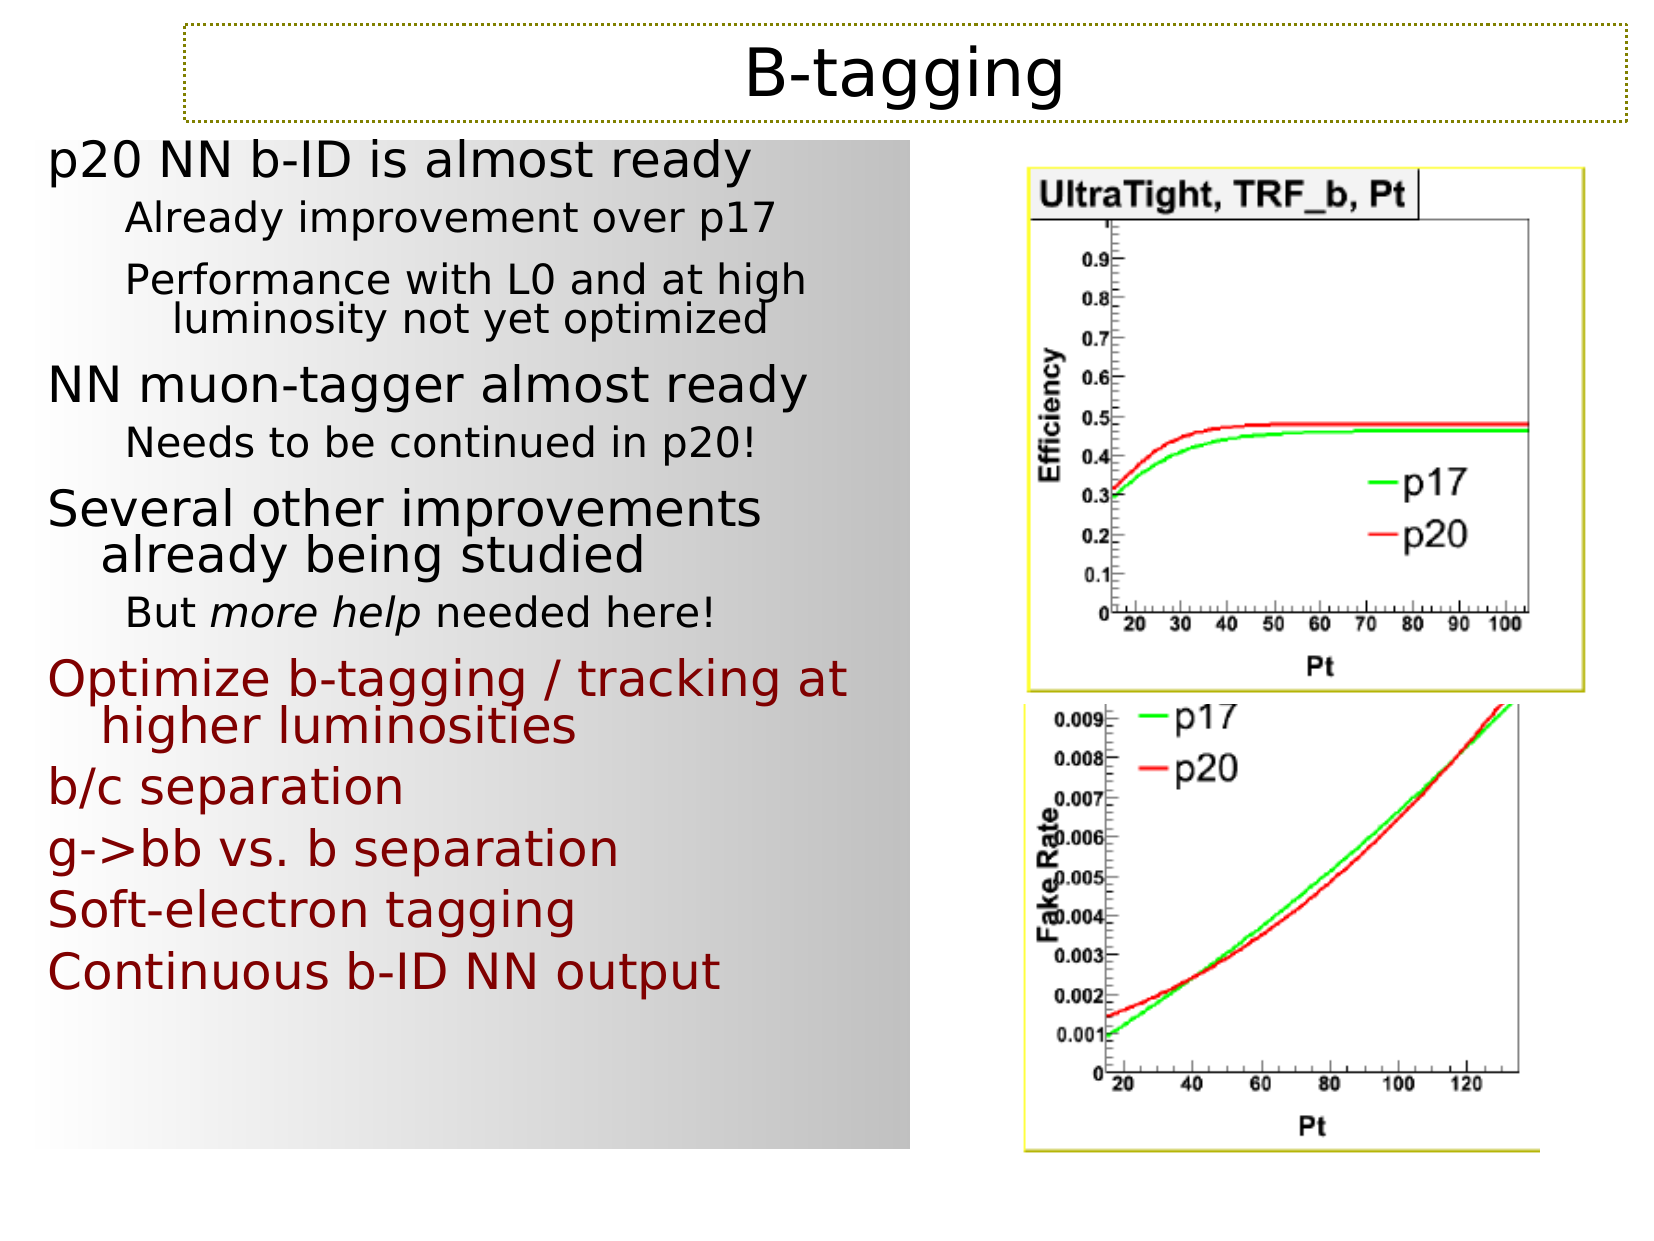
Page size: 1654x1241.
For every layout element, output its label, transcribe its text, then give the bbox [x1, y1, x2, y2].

title B-tagging [184, 24, 1627, 122]
picture [1002, 160, 1593, 1162]
list p20 NN b-ID is almost ready Already improvement over p17 Performance with L0 and at high luminosity not yet optimized NN muon-tagger almost ready Needs to be continued in p20! Several other improvements already being studied But more help needed here! Optimize b-tagging / tracking at higher luminosities b/c separation g->bb vs. b separation Soft-electron tagging Continuous b-ID NN output [30, 140, 910, 1149]
